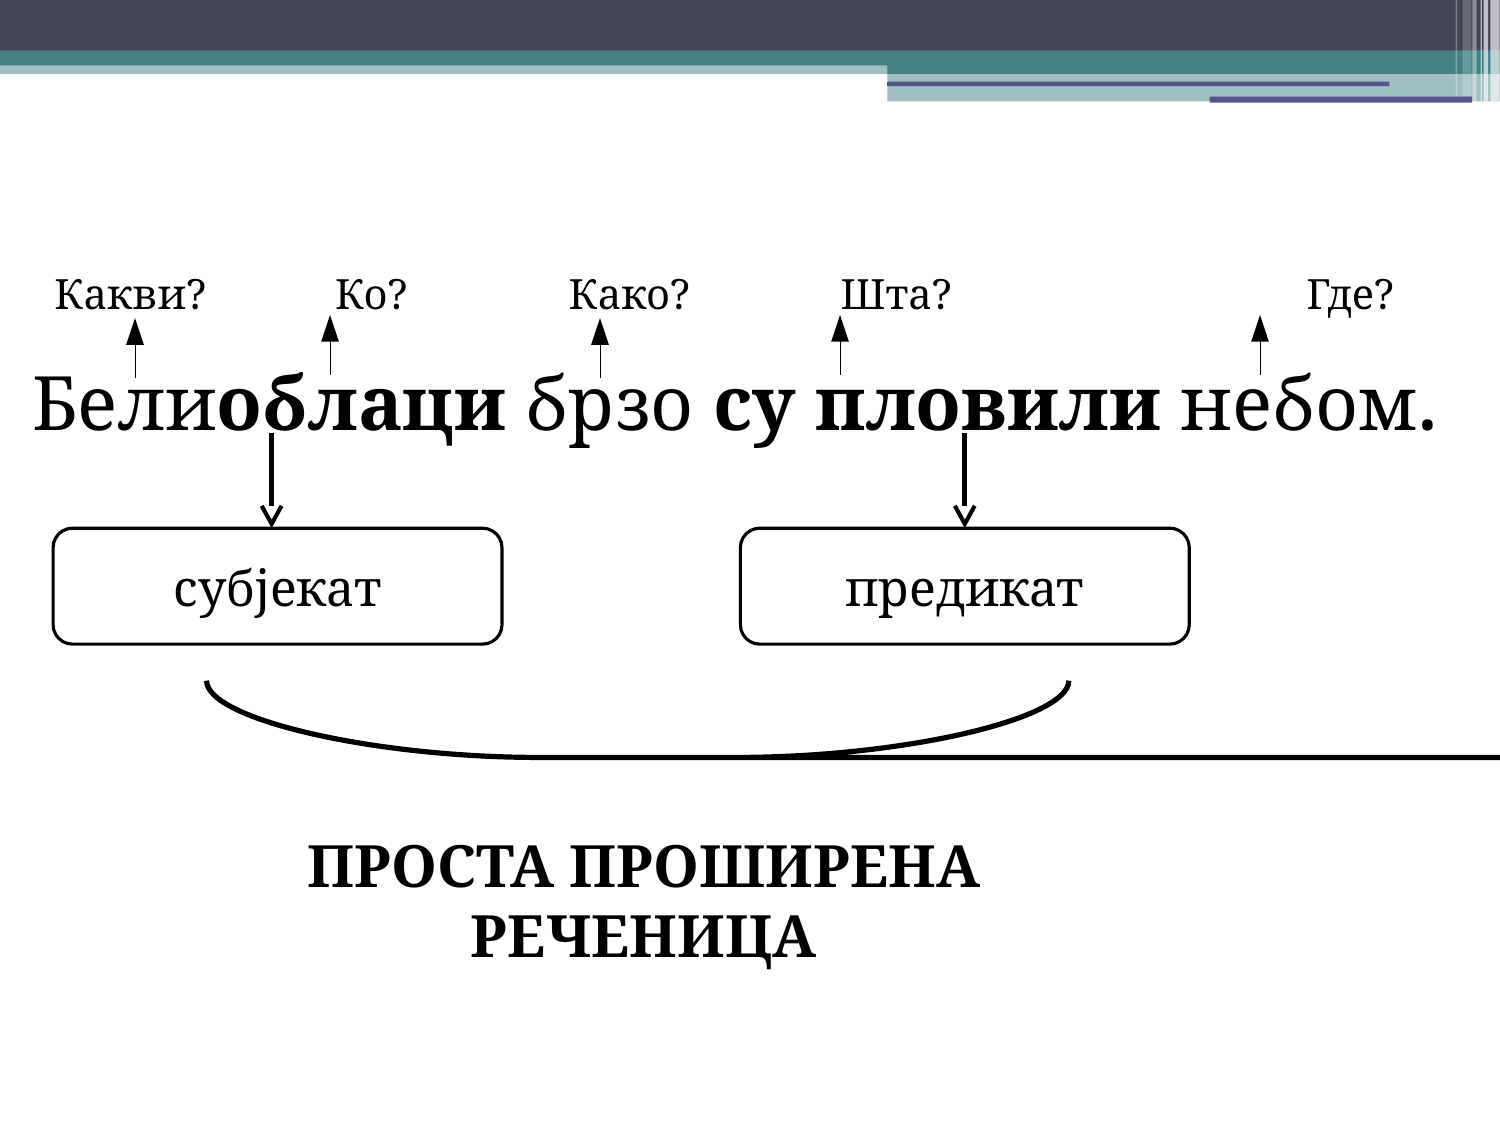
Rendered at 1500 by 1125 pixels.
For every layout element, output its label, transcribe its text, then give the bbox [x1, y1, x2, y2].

list Какви? Ко? Како? Шта? Где? Белиоблаци брзо су пловили небом. [0, 160, 1500, 1079]
text_box ПРОСТА ПРОШИРЕНА РЕЧЕНИЦА [218, 834, 1069, 965]
text_box предикат [740, 528, 1190, 645]
text_box субјекат [53, 528, 502, 645]
